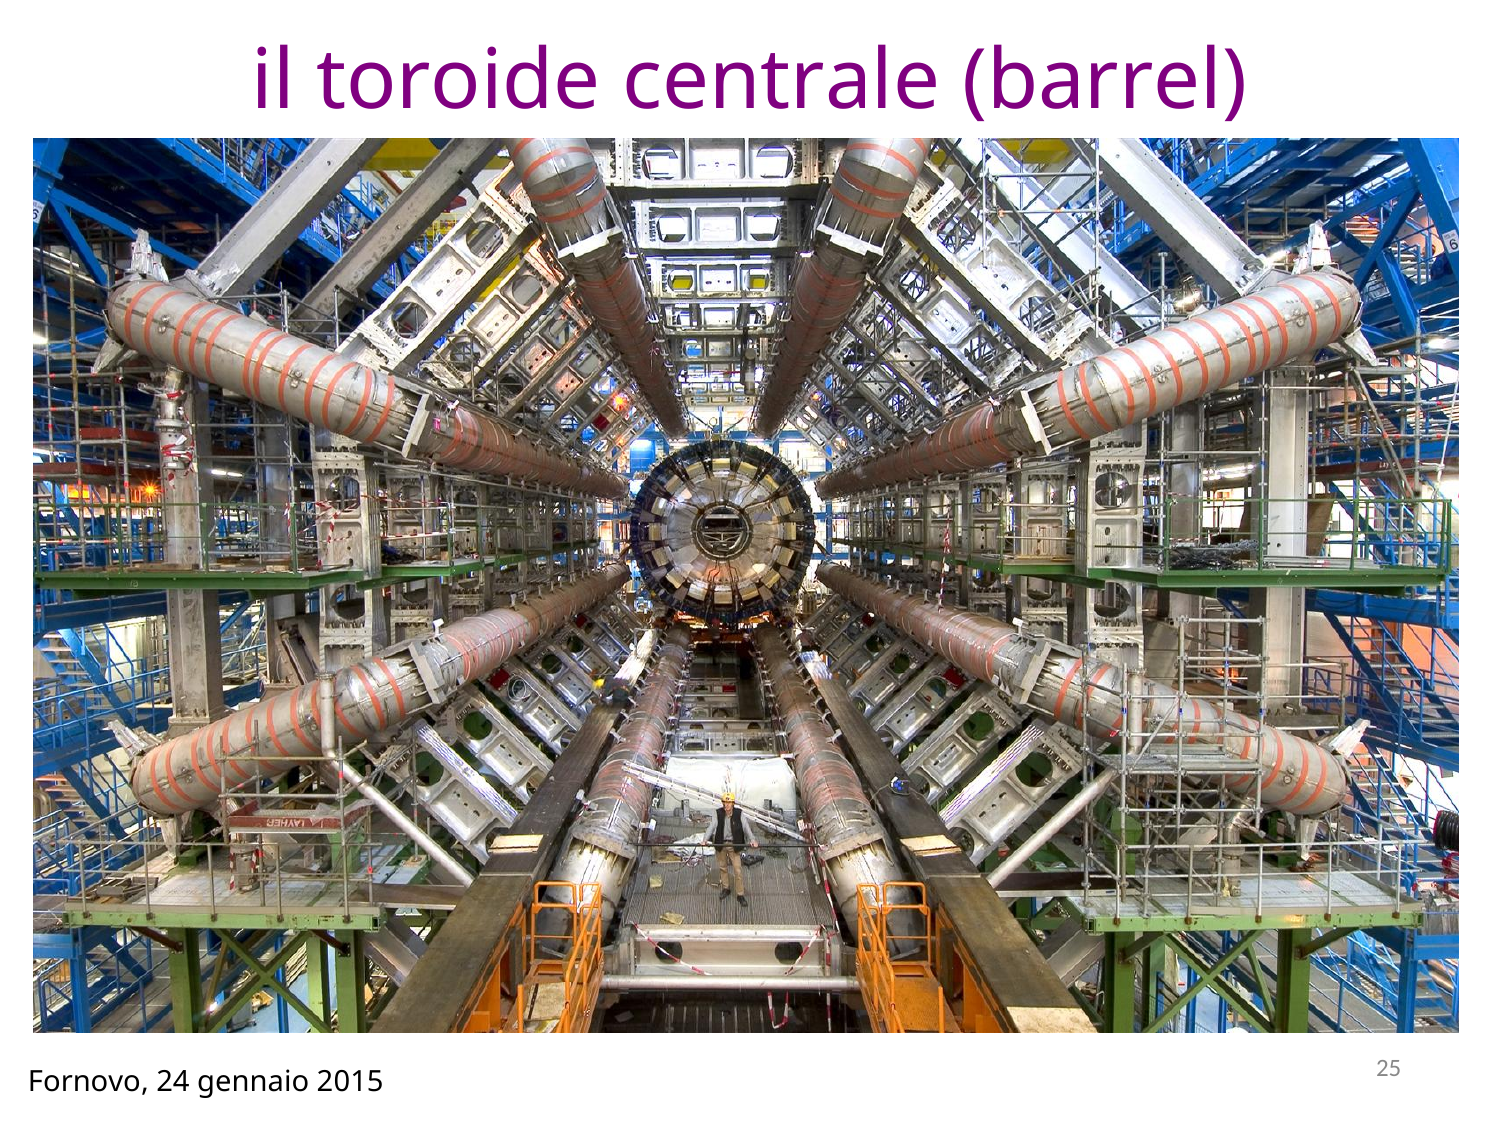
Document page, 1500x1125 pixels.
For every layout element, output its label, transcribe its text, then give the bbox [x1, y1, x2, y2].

text_box <numero> [1074, 1042, 1417, 1095]
text_box il toroide centrale (barrel)‏ [112, 0, 1388, 119]
picture [33, 138, 1459, 1033]
